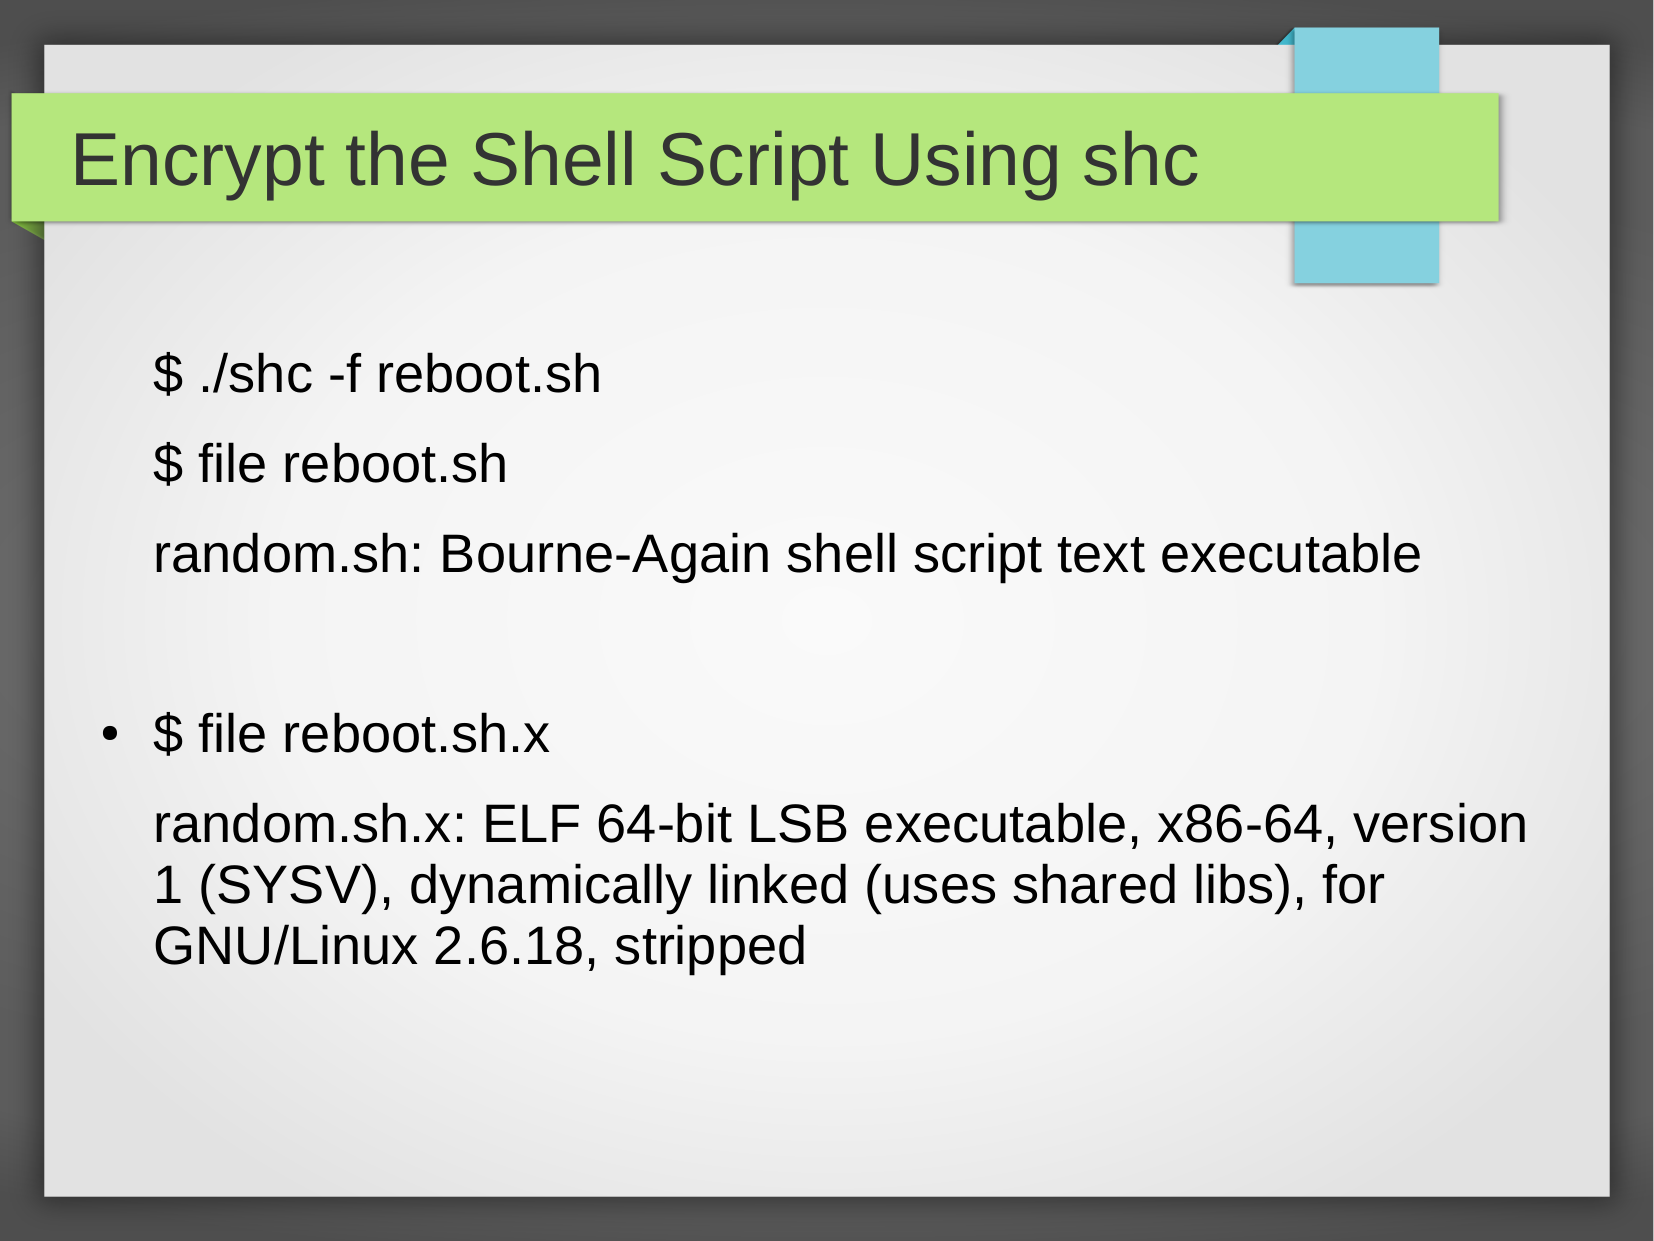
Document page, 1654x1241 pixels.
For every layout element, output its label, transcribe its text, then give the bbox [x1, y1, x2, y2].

title Encrypt the Shell Script Using shc [70, 106, 1229, 213]
picture [0, 0, 1654, 1241]
list $ ./shc -f reboot.sh $ file reboot.sh random.sh: Bourne-Again shell script text executable $ file reboot.sh.x random.sh.x: ELF 64-bit LSB executable, x86-64, version 1 (SYSV), dynamically linked (uses shared libs), for GNU/Linux 2.6.18, stripped [82, 343, 1538, 1063]
